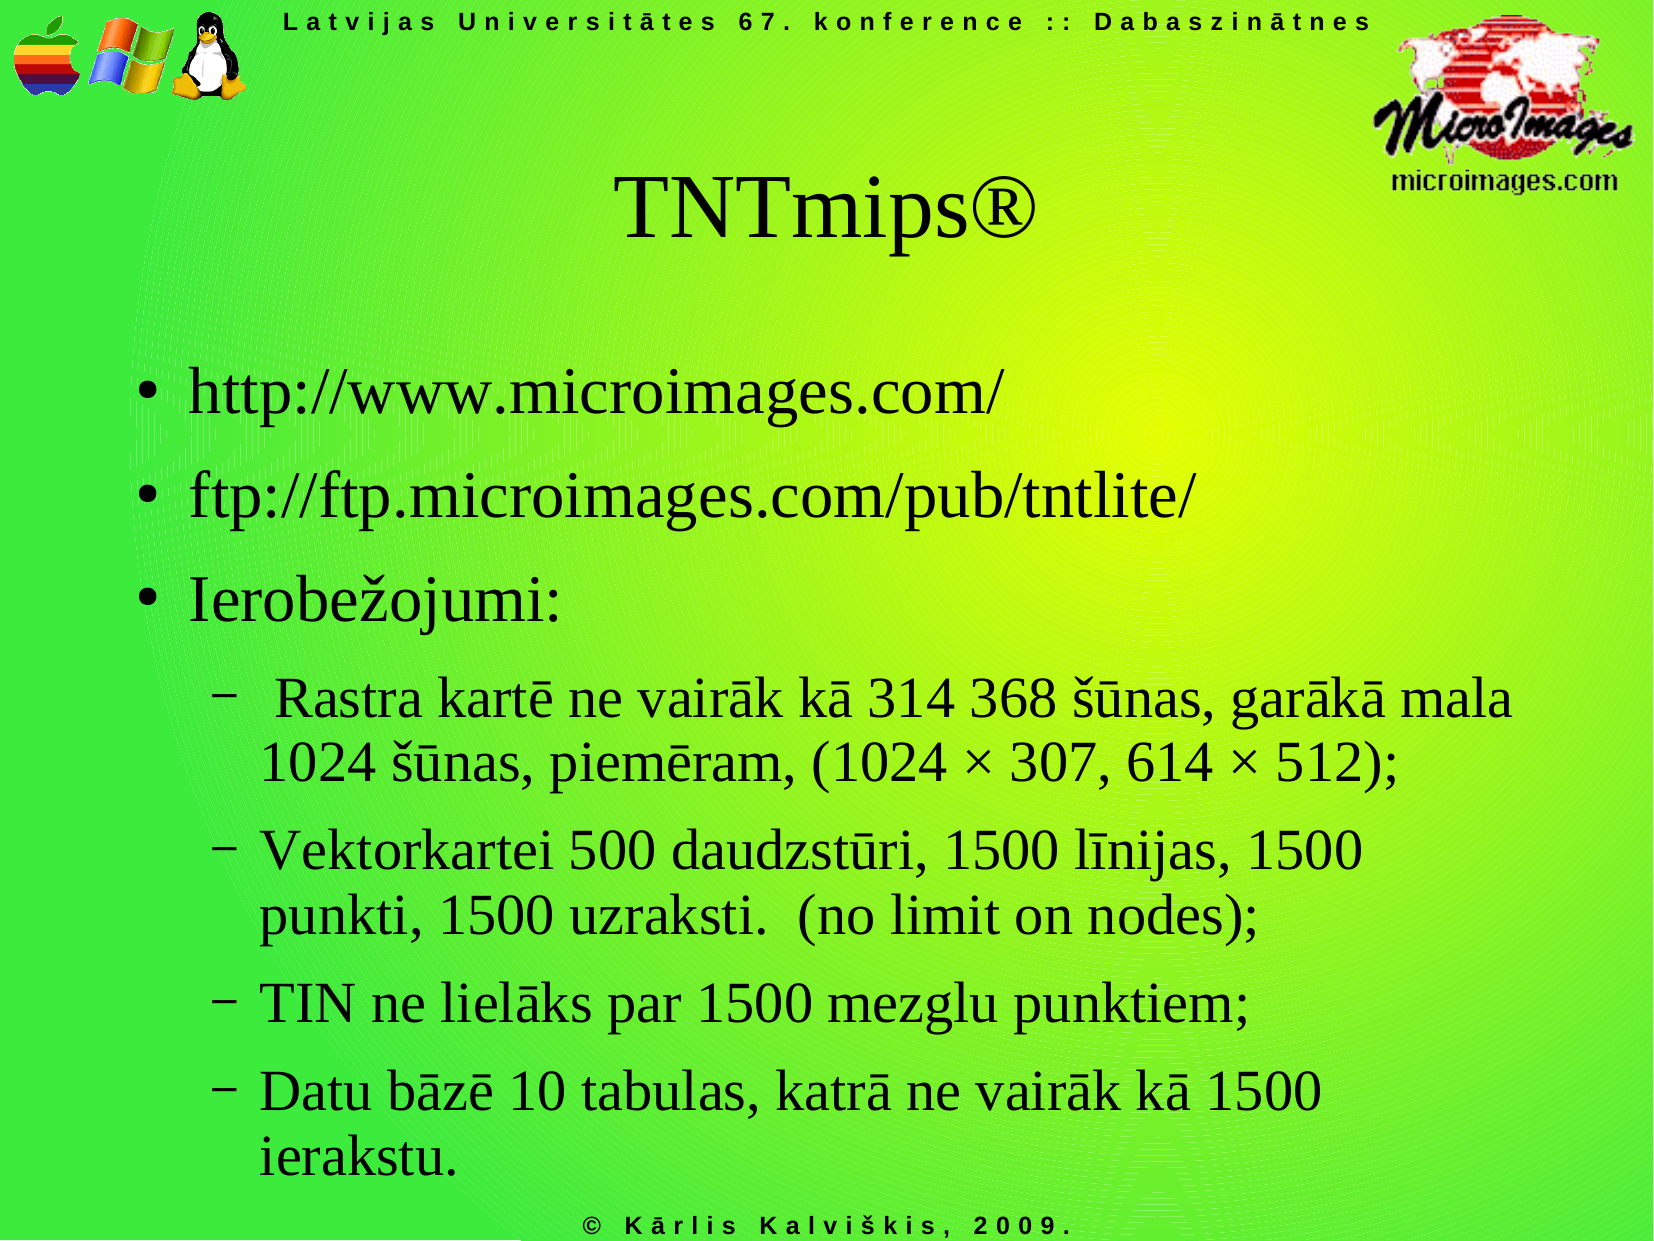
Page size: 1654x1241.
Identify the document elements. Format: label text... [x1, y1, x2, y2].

picture [88, 12, 246, 94]
picture [14, 16, 80, 96]
title TNTmips® [118, 88, 1536, 325]
list http://www.microimages.com/ ftp://ftp.microimages.com/pub/tntlite/ Ierobežojumi: Rastra kartē ne vairāk kā 314 368 šūnas, garākā mala 1024 šūnas, piemēram, (1024 × 307, 614 × 512); Vektorkartei 500 daudzstūri, 1500 līnijas, 1500 punkti, 1500 uzraksti. (no limit on nodes); TIN ne lielāks par 1500 mezglu punktiem; Datu bāzē 10 tabulas, katrā ne vairāk kā 1500 ierakstu. [118, 354, 1536, 1195]
picture [1373, 15, 1640, 203]
